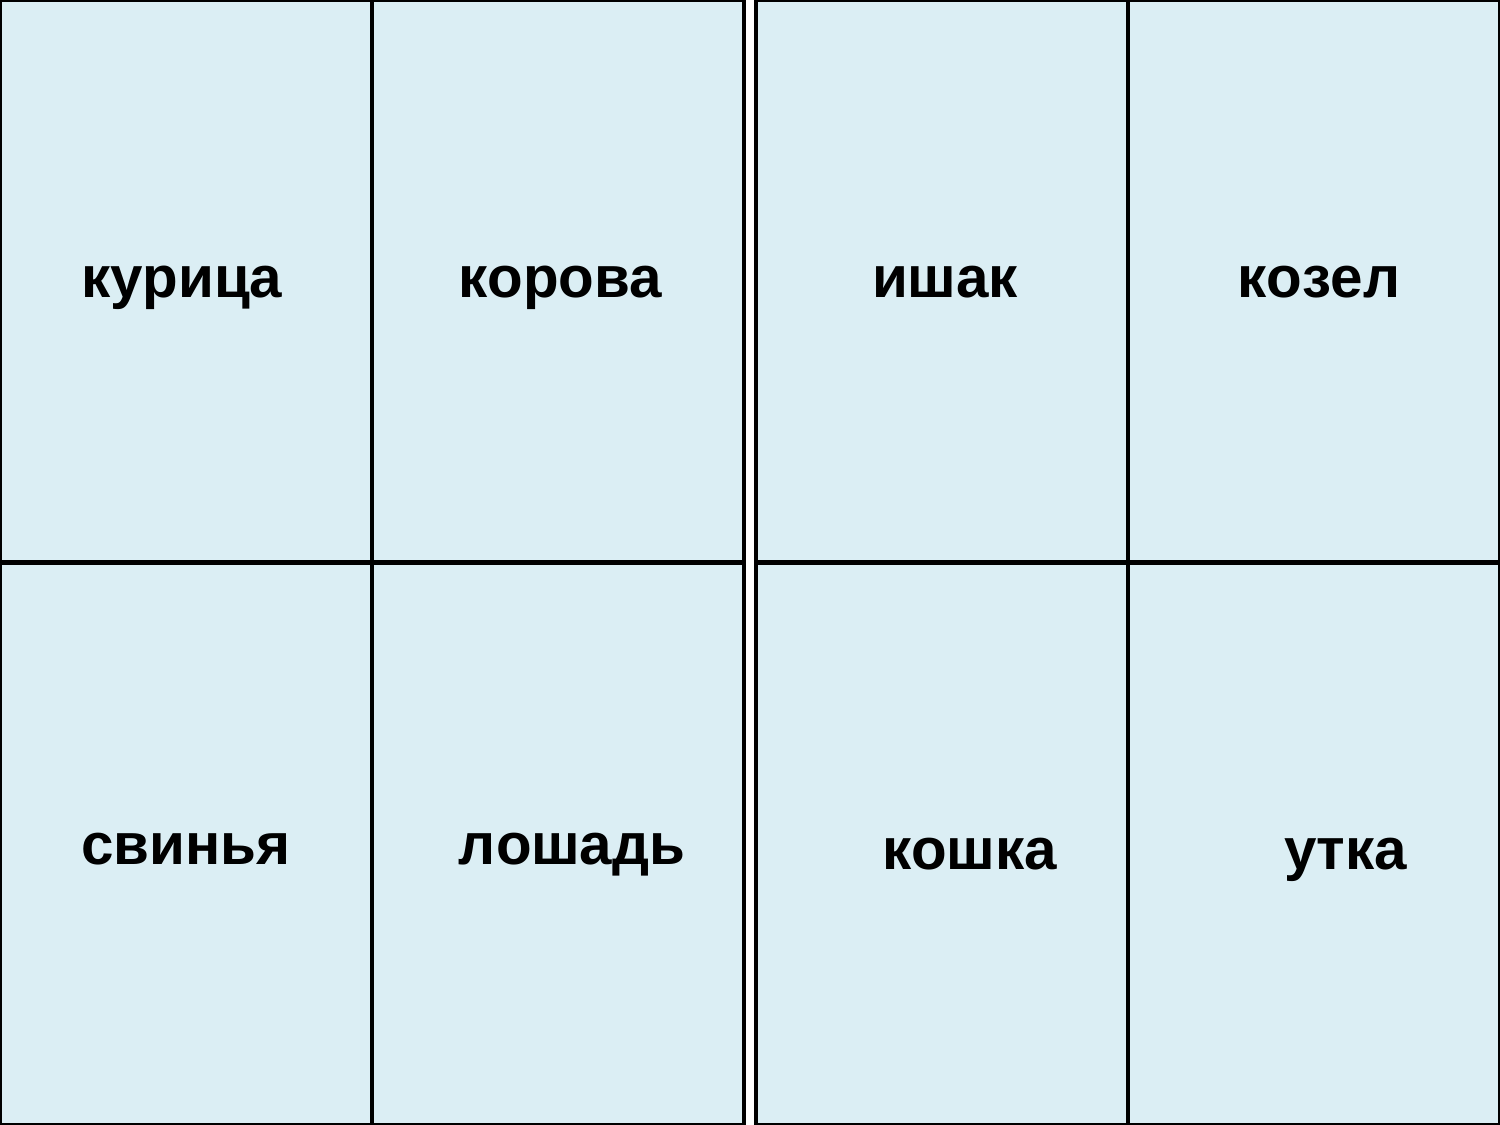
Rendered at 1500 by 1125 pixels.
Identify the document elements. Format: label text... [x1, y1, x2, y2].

text_box курица [66, 231, 298, 318]
text_box [755, 0, 1500, 1125]
text_box козел [1222, 231, 1416, 318]
text_box свинья [66, 798, 306, 885]
text_box утка [1269, 803, 1422, 889]
text_box [0, 0, 745, 1125]
text_box кошка [867, 803, 1073, 889]
text_box корова [443, 231, 678, 318]
text_box лошадь [444, 798, 700, 885]
text_box ишак [857, 231, 1050, 318]
